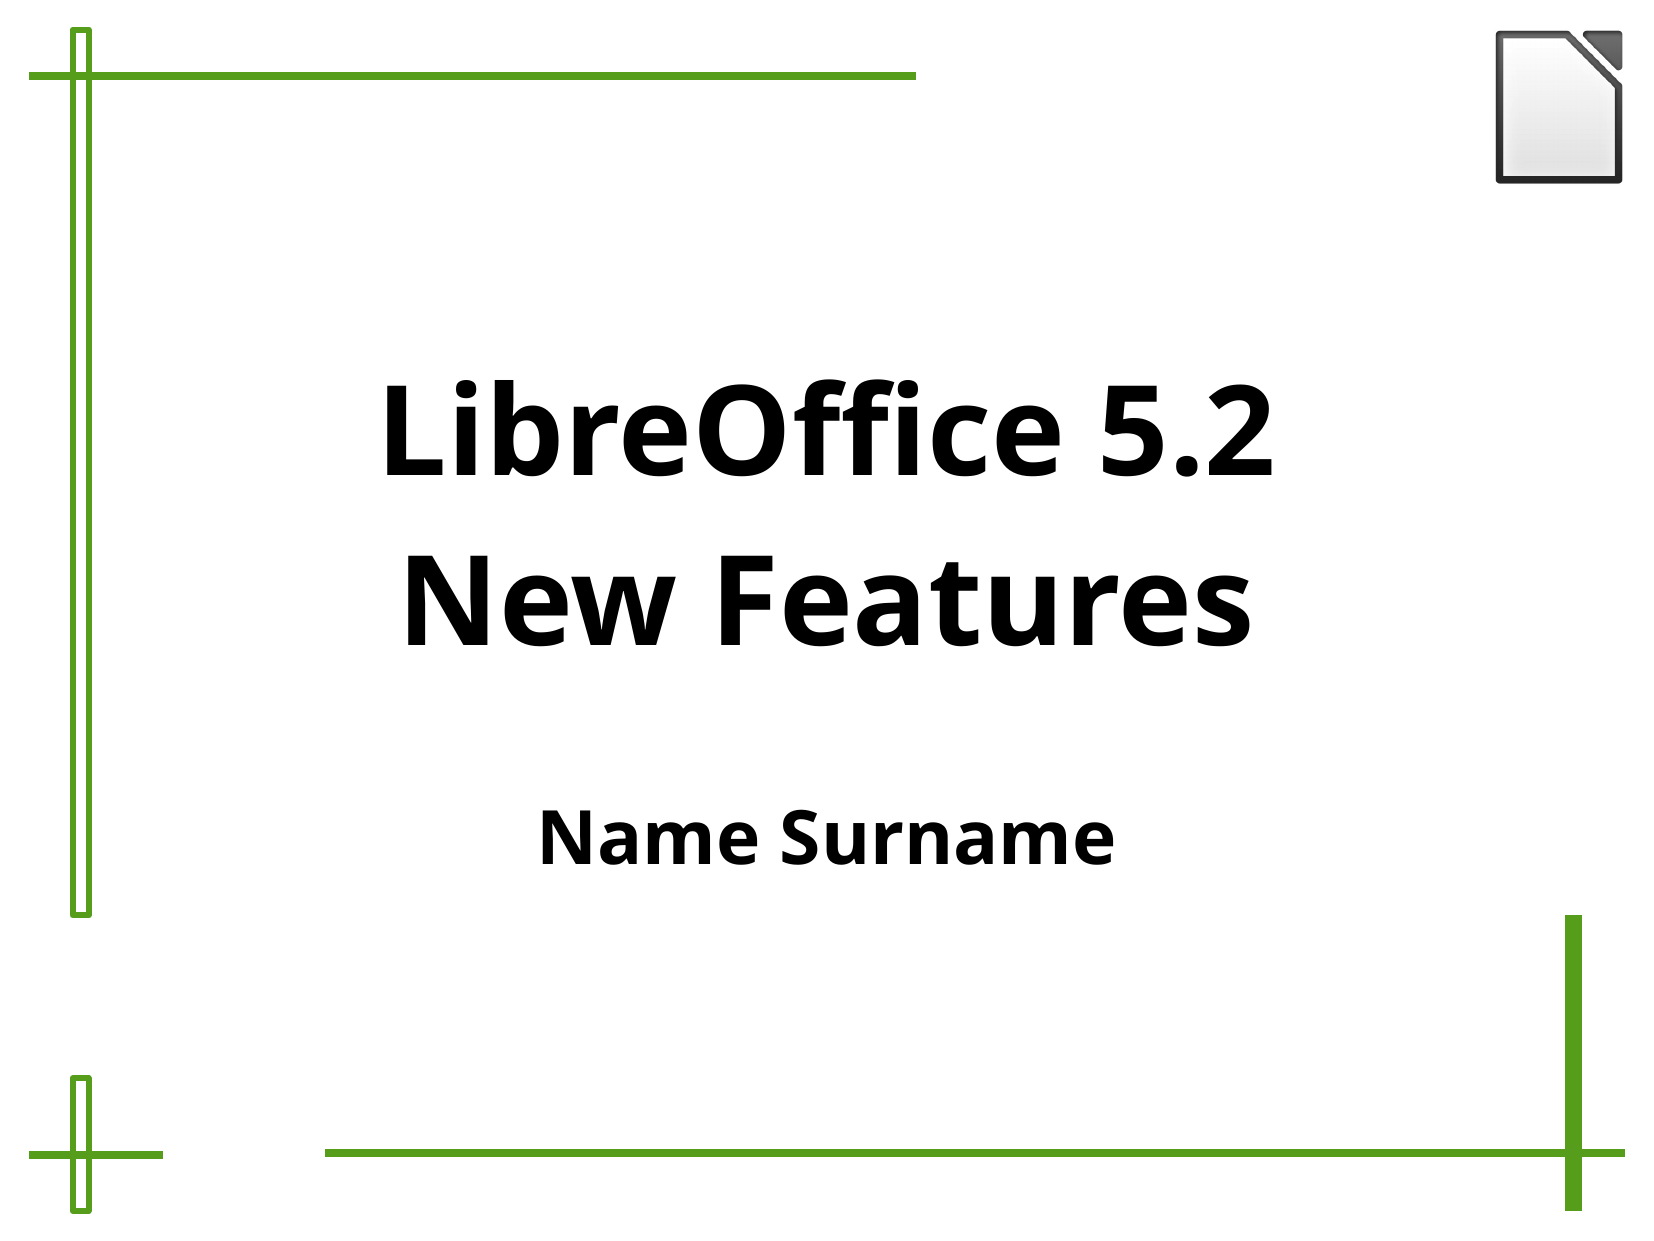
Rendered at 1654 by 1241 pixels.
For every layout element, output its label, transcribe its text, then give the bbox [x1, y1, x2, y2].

subtitle LibreOffice 5.2 New Features Name Surname [118, 118, 1536, 1111]
picture [1494, 29, 1624, 186]
